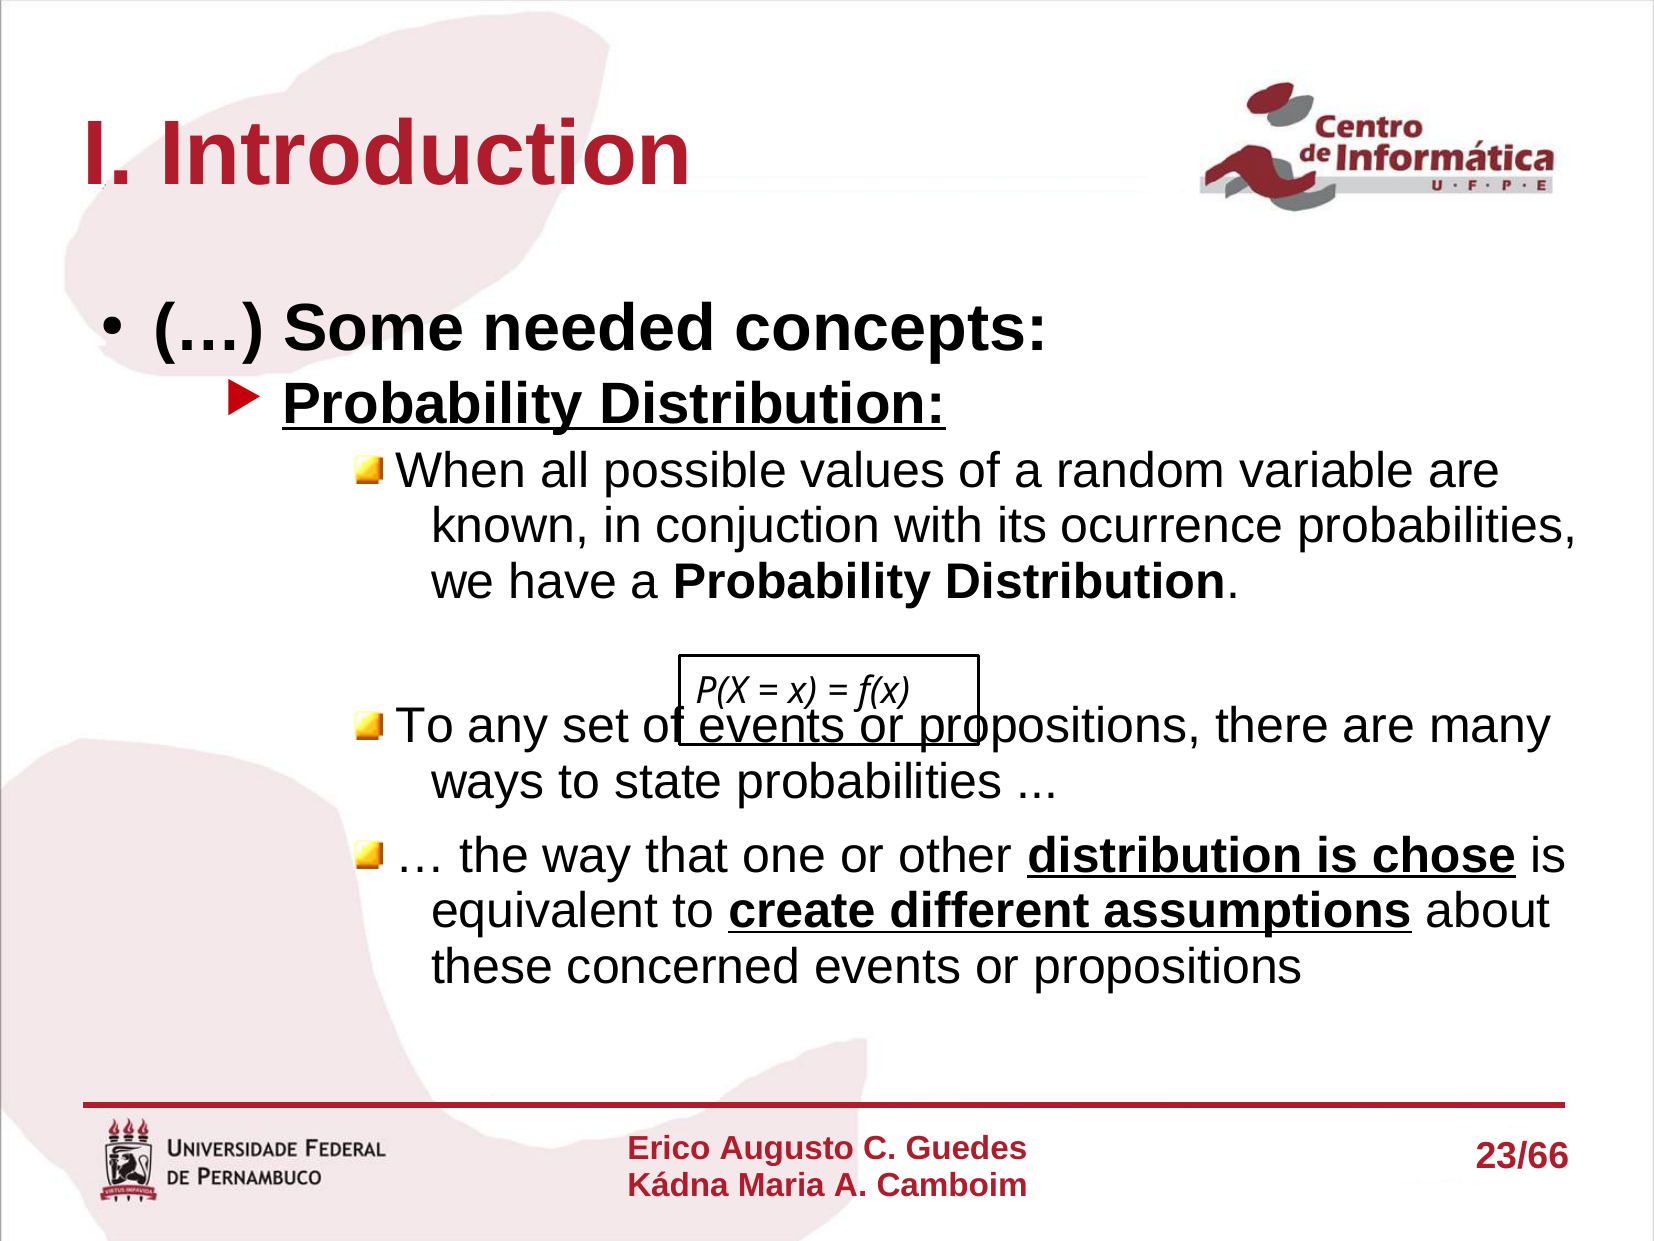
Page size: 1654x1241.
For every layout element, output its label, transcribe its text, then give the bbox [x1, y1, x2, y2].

title I. Introduction [82, 56, 1571, 250]
list (…) Some needed concepts: Probability Distribution: When all possible values of a random variable are known, in conjuction with its ocurrence probabilities, we have a Probability Distribution. To any set of events or propositions, there are many ways to state probabilities ... … the way that one or other distribution is chose is equivalent to create different assumptions about these concerned events or propositions [82, 290, 1595, 1094]
picture [0, 0, 1654, 1241]
text_box P(X = x) = f(x) [679, 655, 979, 745]
